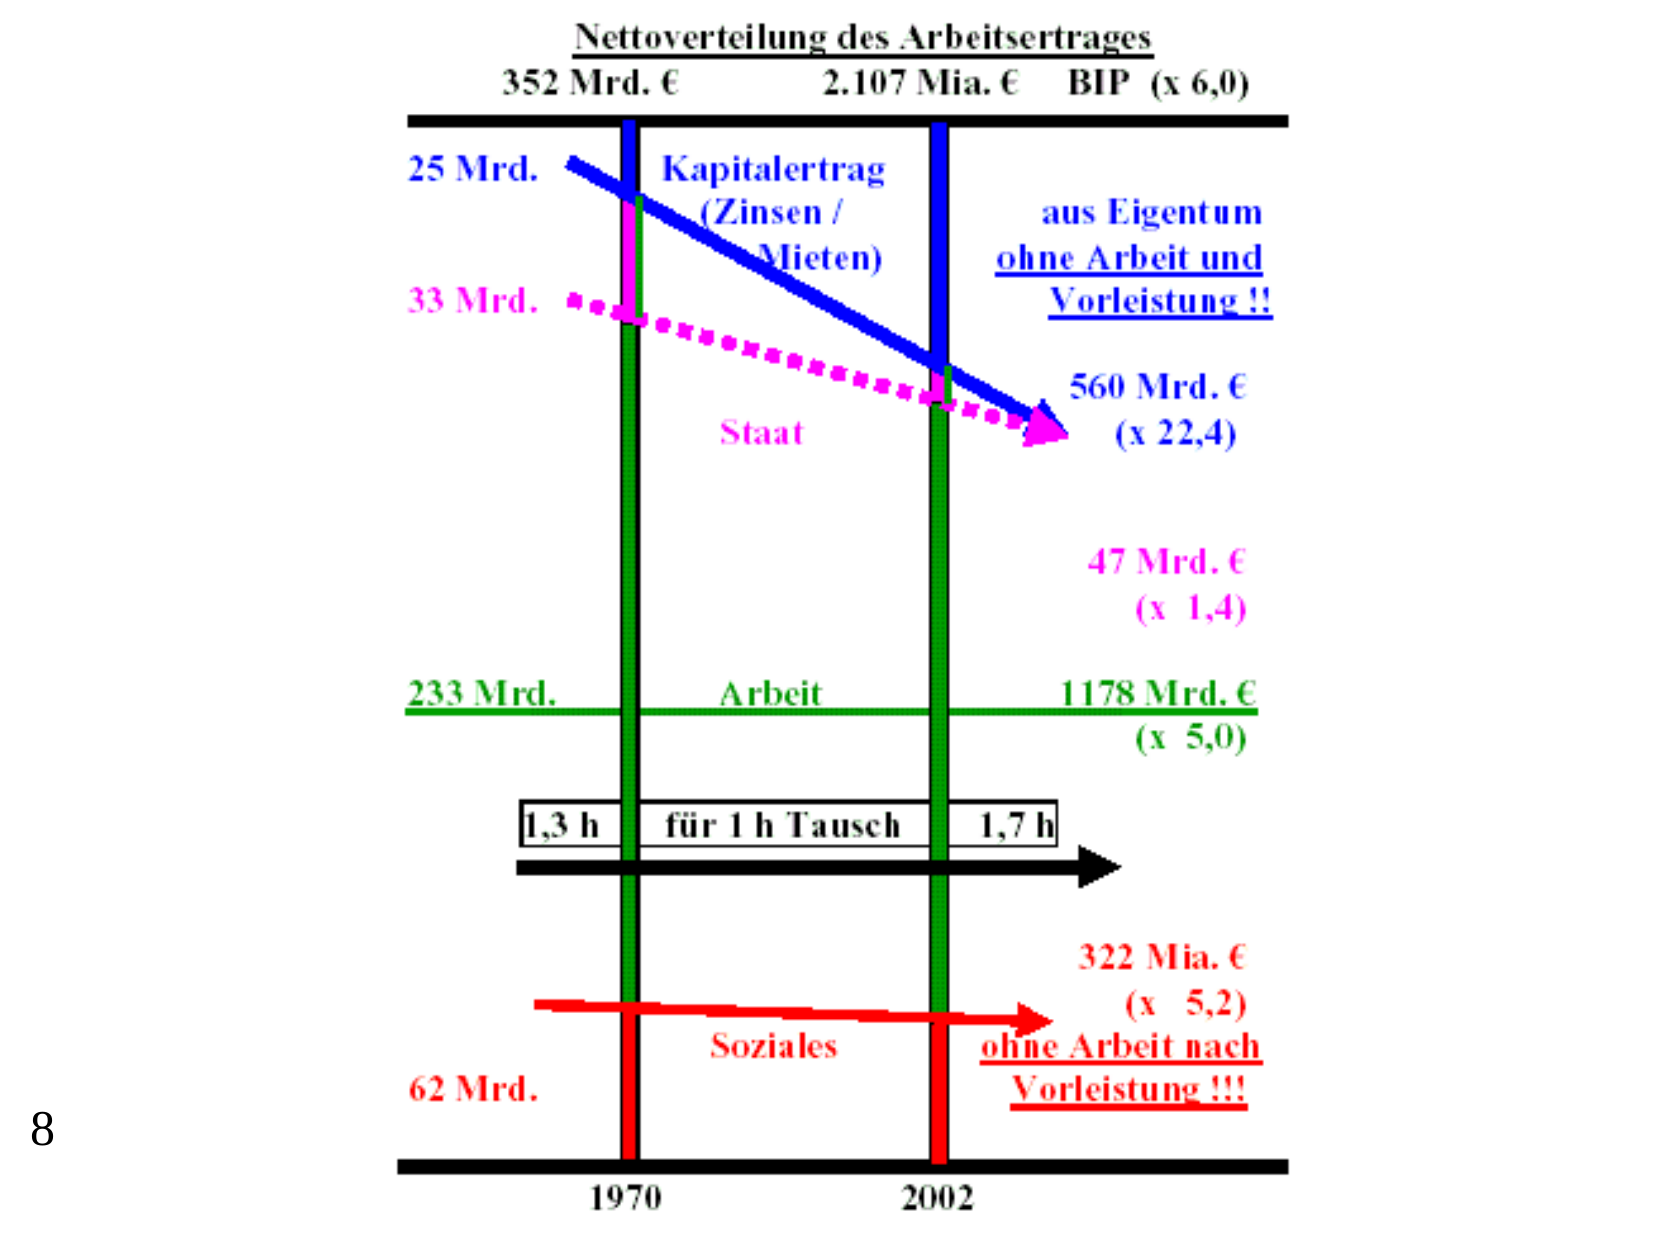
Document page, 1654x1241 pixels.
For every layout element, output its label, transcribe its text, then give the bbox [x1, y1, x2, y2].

text_box <Foliennummer> [30, 1100, 383, 1162]
picture [383, 0, 1307, 1236]
